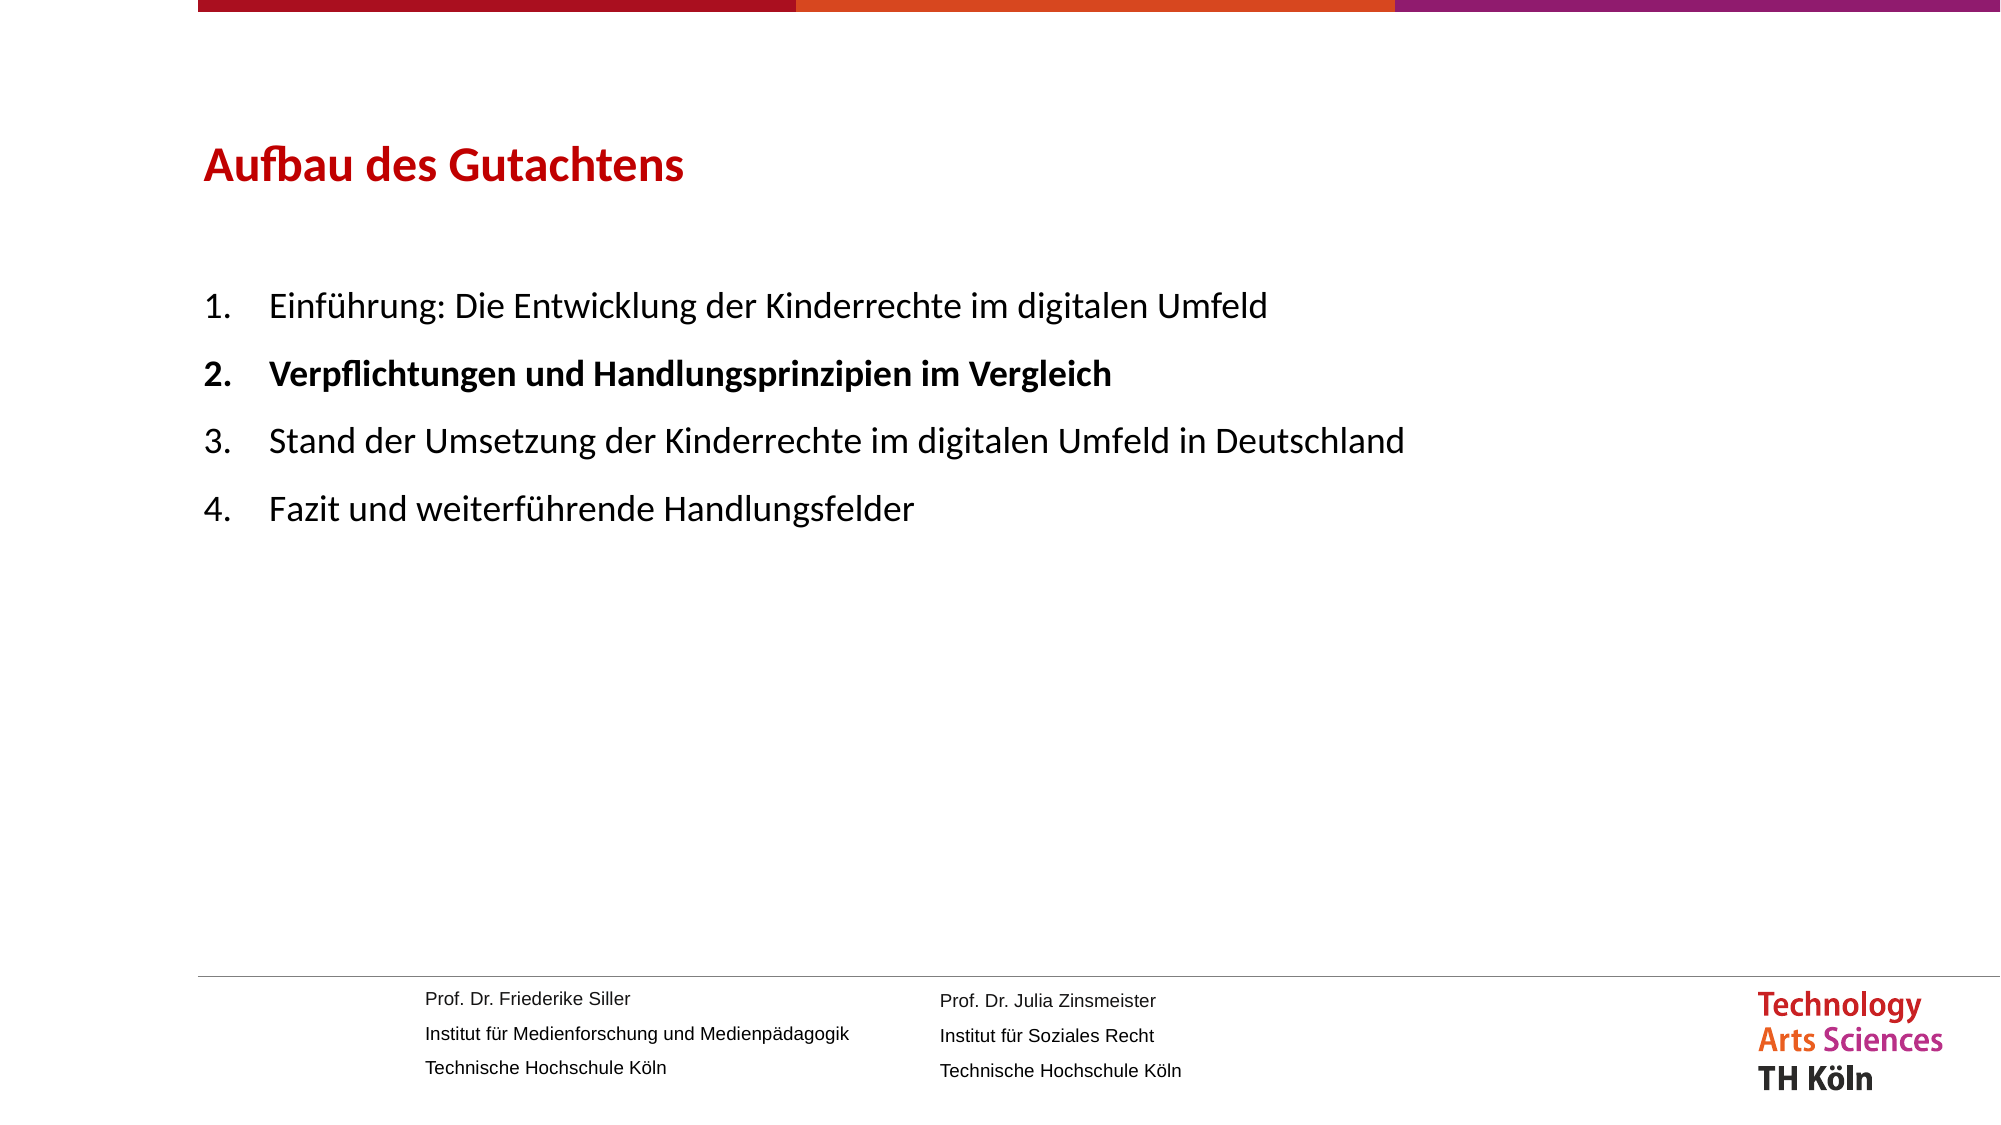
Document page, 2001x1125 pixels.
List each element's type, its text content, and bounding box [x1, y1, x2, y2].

text_box Aufbau des Gutachtens Einführung: Die Entwicklung der Kinderrechte im digitalen Umfeld Verpflichtungen und Handlungsprinzipien im Vergleich Stand der Umsetzung der Kinderrechte im digitalen Umfeld in Deutschland Fazit und weiterführende Handlungsfelder [188, 93, 1895, 534]
